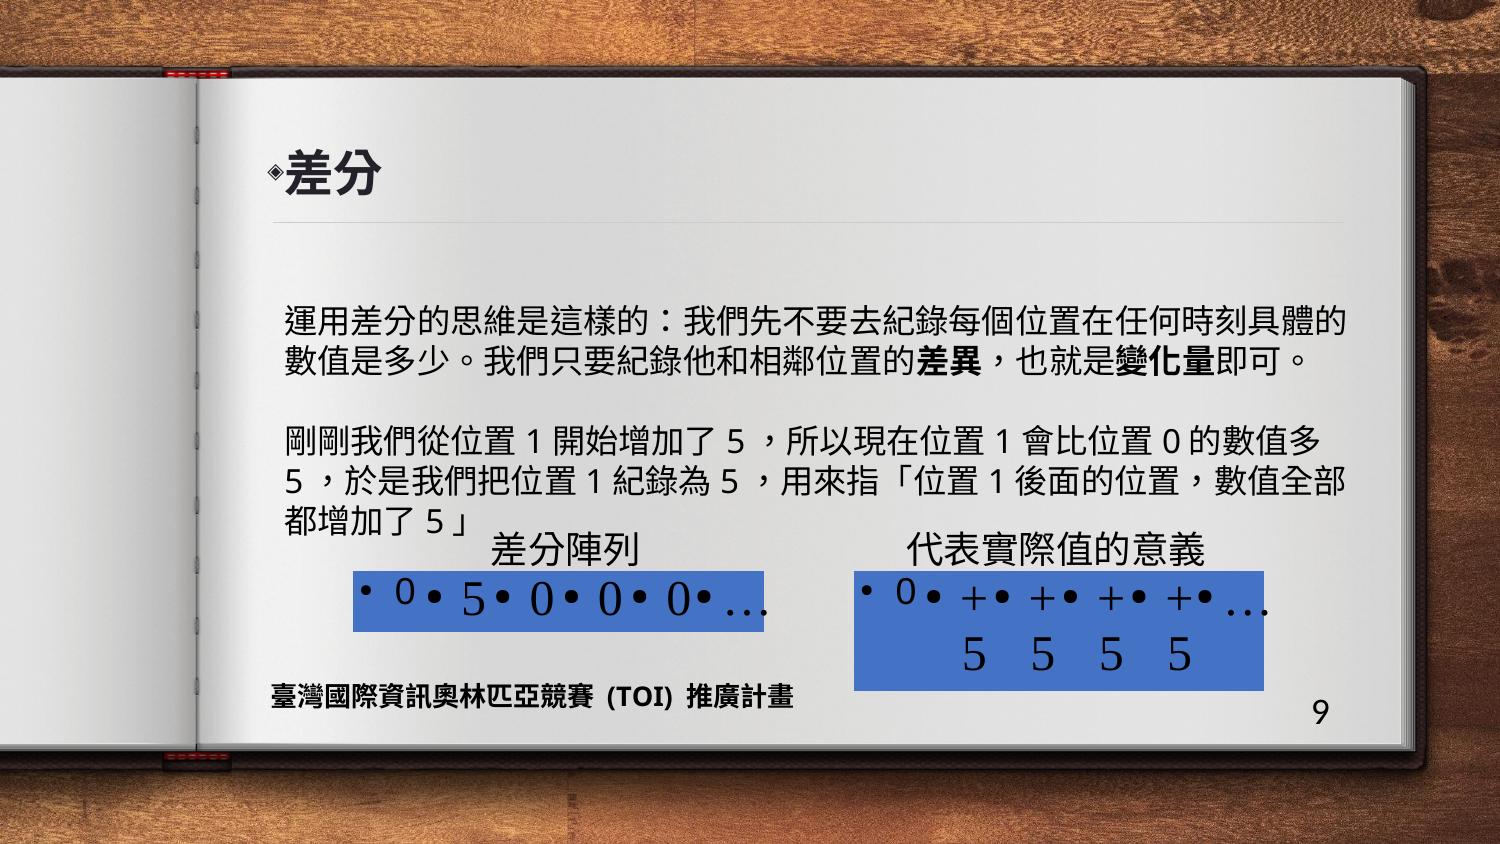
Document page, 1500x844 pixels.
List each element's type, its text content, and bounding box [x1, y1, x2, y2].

table_header … [695, 571, 764, 632]
table_header 0 [900, 581, 911, 602]
table_header +5 [1059, 580, 1128, 691]
list 差分 [252, 126, 1194, 216]
text_box 差分陣列 [475, 518, 721, 580]
table_header 0 [627, 580, 695, 632]
table_header 0 [490, 580, 558, 632]
table_header 0 [353, 571, 422, 632]
table_header 0 [558, 580, 627, 632]
table_header +5 [923, 580, 991, 691]
table_header 0 [854, 571, 923, 691]
text_box 運用差分的思維是這樣的：我們先不要去紀錄每個位置在任何時刻具體的數值是多少。我們只要紀錄他和相鄰位置的差異，也就是變化量即可。 剛剛我們從位置1開始增加了5，所以現在位置1會比位置0的數值多5，於是我們把位置1紀錄為5，用來指「位置1後面的位置，數值全部都增加了5」 [269, 293, 1386, 511]
table_header +5 [1128, 580, 1196, 691]
text_box [1295, 672, 1386, 737]
table_header +5 [991, 580, 1059, 691]
text_box 代表實際值的意義 [891, 518, 1228, 580]
table_header 5 [422, 571, 490, 632]
table_header … [1196, 571, 1264, 691]
